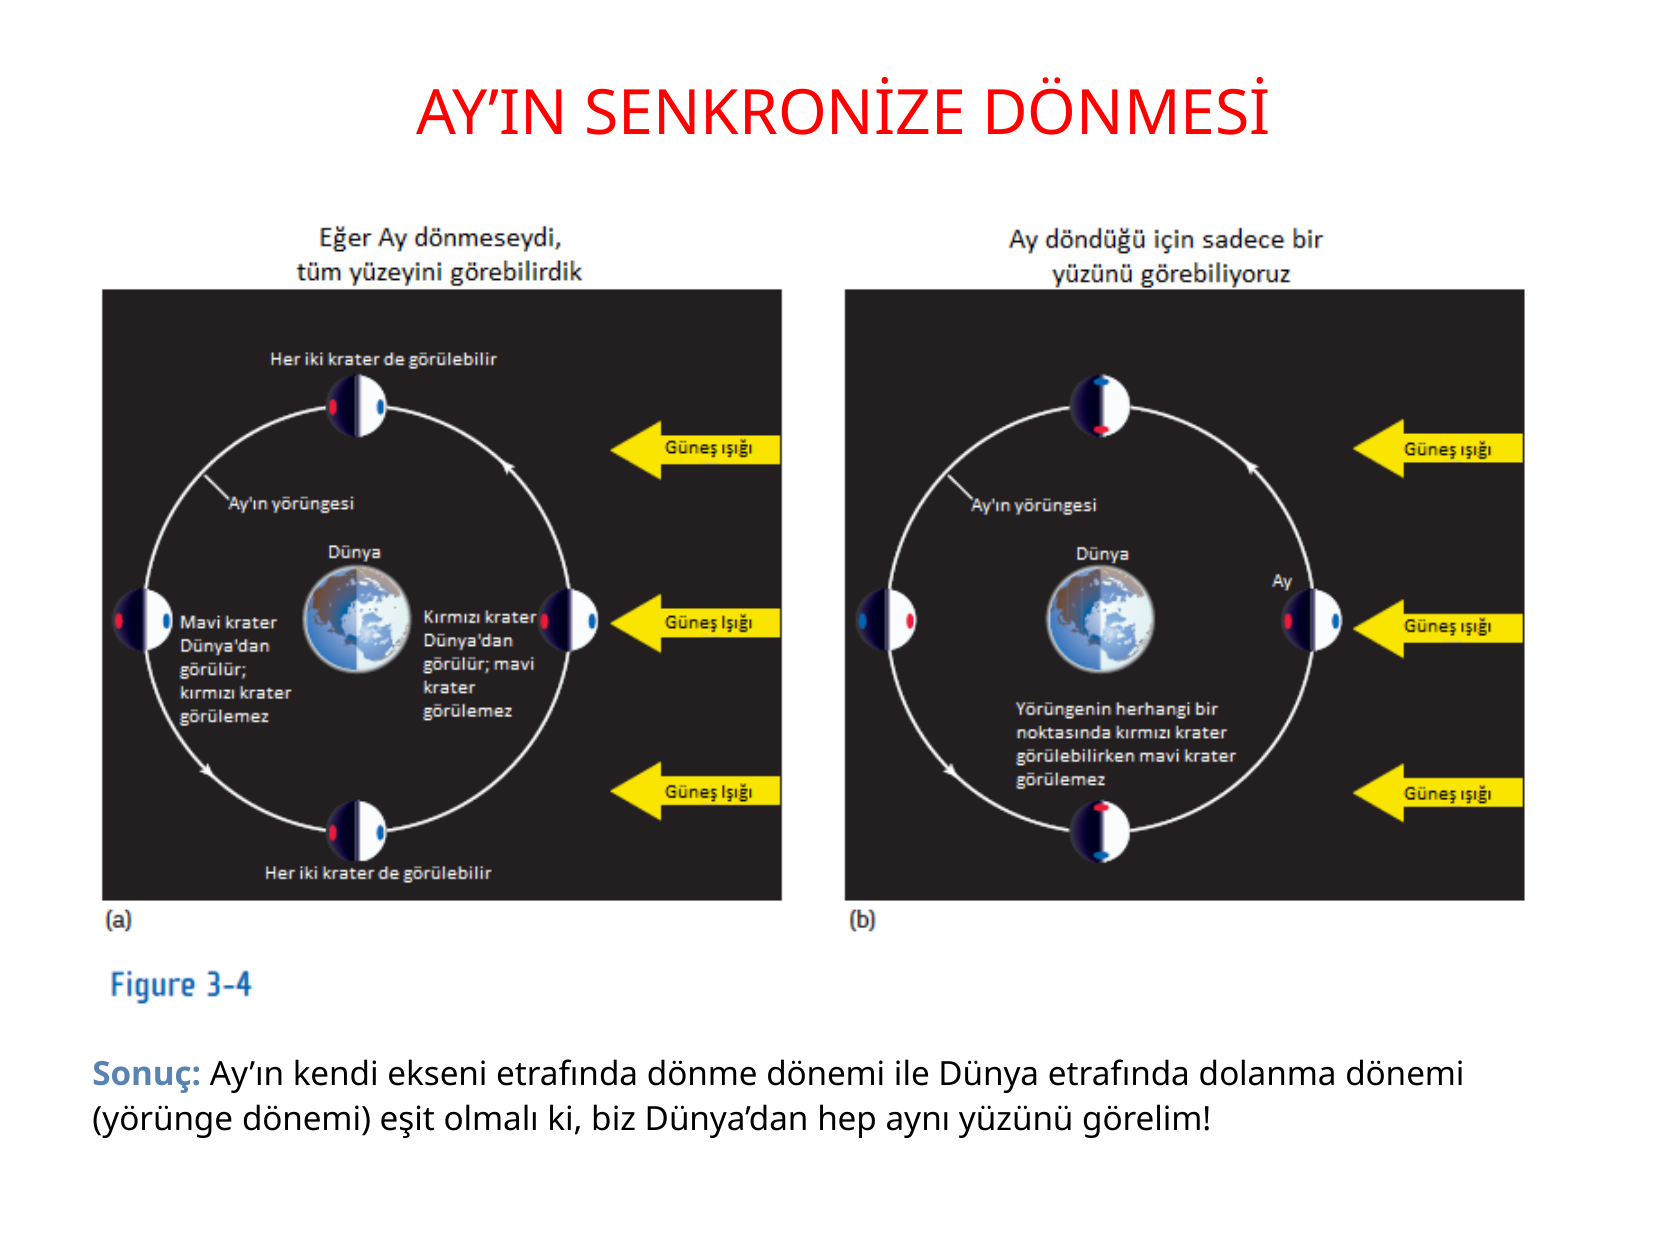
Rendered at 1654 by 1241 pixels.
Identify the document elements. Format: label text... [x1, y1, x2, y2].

title AY’IN SENKRONİZE DÖNMESİ [82, 43, 1571, 176]
picture [81, 205, 1561, 1021]
text_box Sonuç: Ay’ın kendi ekseni etrafında dönme dönemi ile Dünya etrafında dolanma dönemi (yörünge dönemi) eşit olmalı ki, biz Dünya’dan hep aynı yüzünü görelim! [77, 1042, 1608, 1141]
